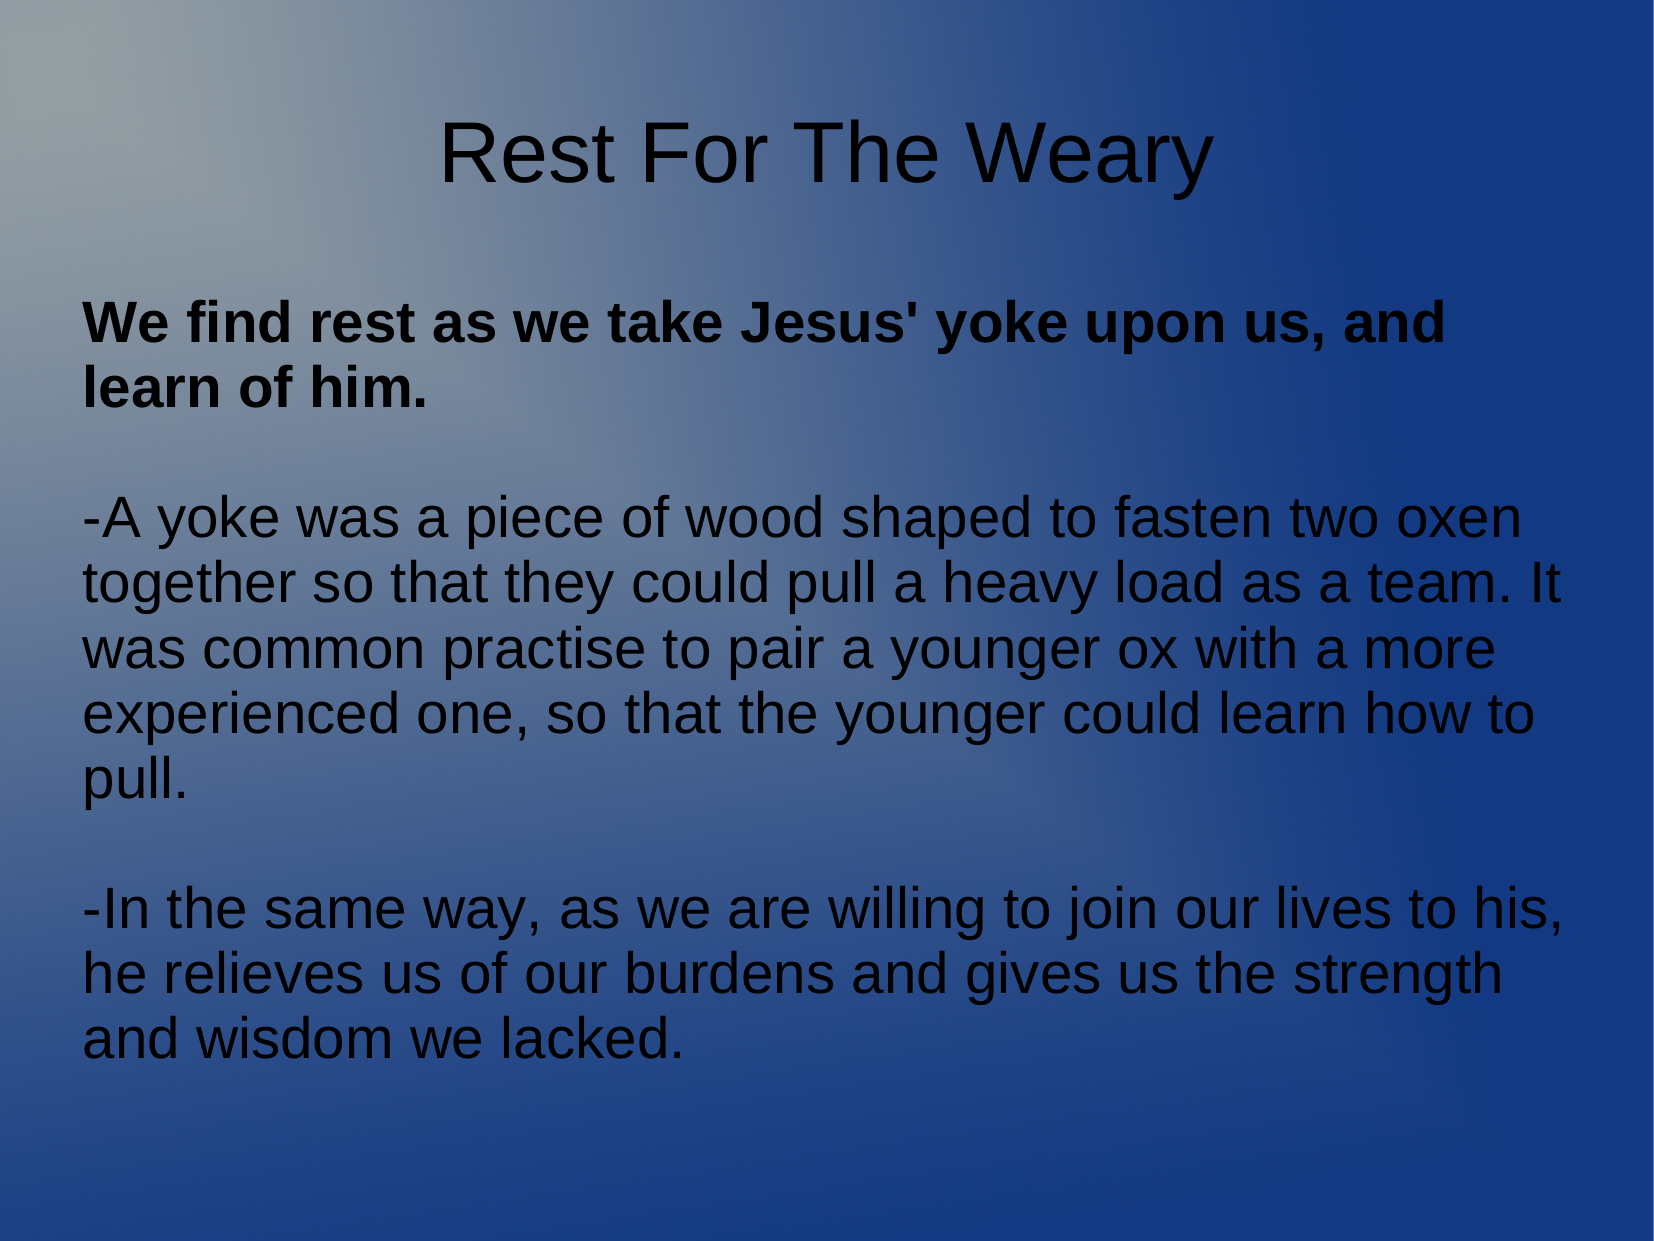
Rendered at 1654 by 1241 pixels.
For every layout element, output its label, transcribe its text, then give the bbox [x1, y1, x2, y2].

subtitle We find rest as we take Jesus' yoke upon us, and learn of him. -A yoke was a piece of wood shaped to fasten two oxen together so that they could pull a heavy load as a team. It was common practise to pair a younger ox with a more experienced one, so that the younger could learn how to pull. -In the same way, as we are willing to join our lives to his, he relieves us of our burdens and gives us the strength and wisdom we lacked. [82, 290, 1571, 1241]
title Rest For The Weary [82, 49, 1571, 257]
picture [0, 0, 1654, 1241]
